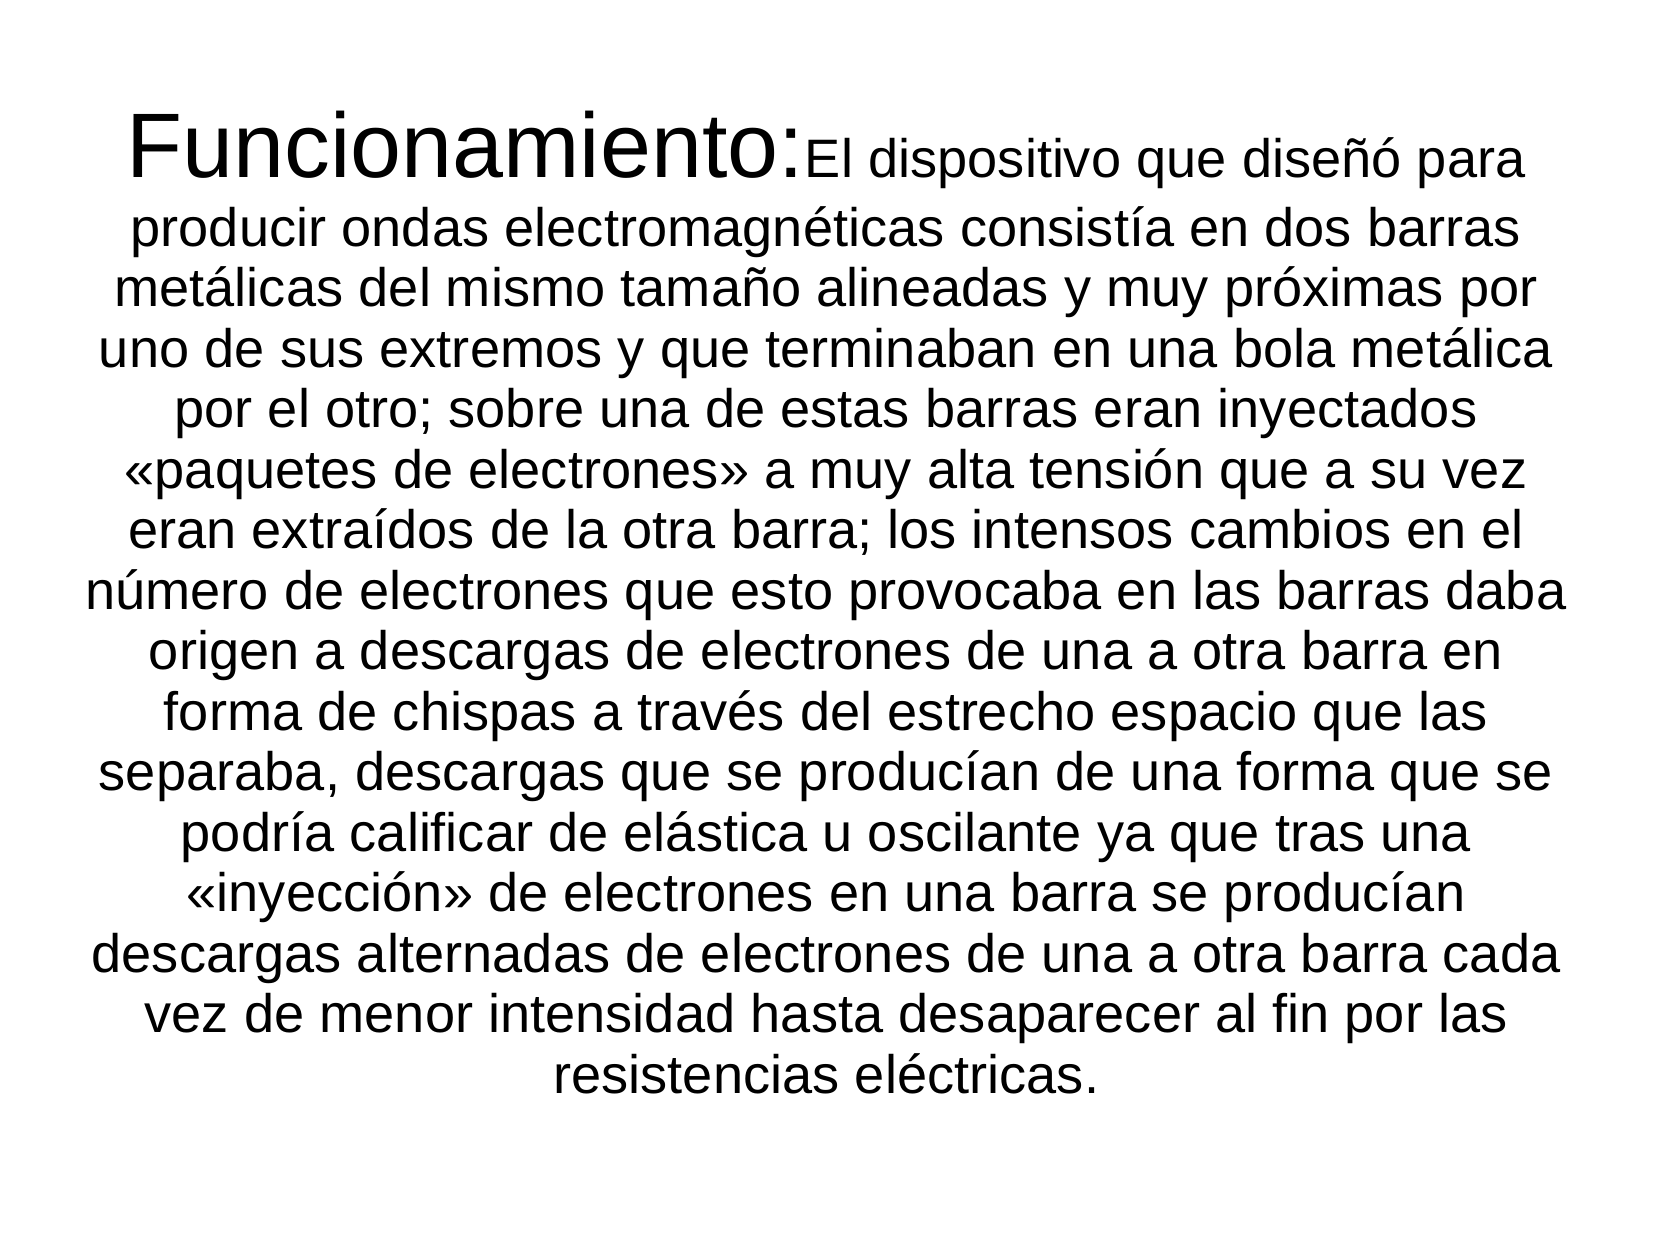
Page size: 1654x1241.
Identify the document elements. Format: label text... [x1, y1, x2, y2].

title Funcionamiento:El dispositivo que diseñó para producir ondas electromagnéticas consistía en dos barras metálicas del mismo tamaño alineadas y muy próximas por uno de sus extremos y que terminaban en una bola metálica por el otro; sobre una de estas barras eran inyectados «paquetes de electrones» a muy alta tensión que a su vez eran extraídos de la otra barra; los intensos cambios en el número de electrones que esto provocaba en las barras daba origen a descargas de electrones de una a otra barra en forma de chispas a través del estrecho espacio que las separaba, descargas que se producían de una forma que se podría calificar de elástica u oscilante ya que tras una «inyección» de electrones en una barra se producían descargas alternadas de electrones de una a otra barra cada vez de menor intensidad hasta desaparecer al fin por las resistencias eléctricas. [82, 94, 1571, 1106]
